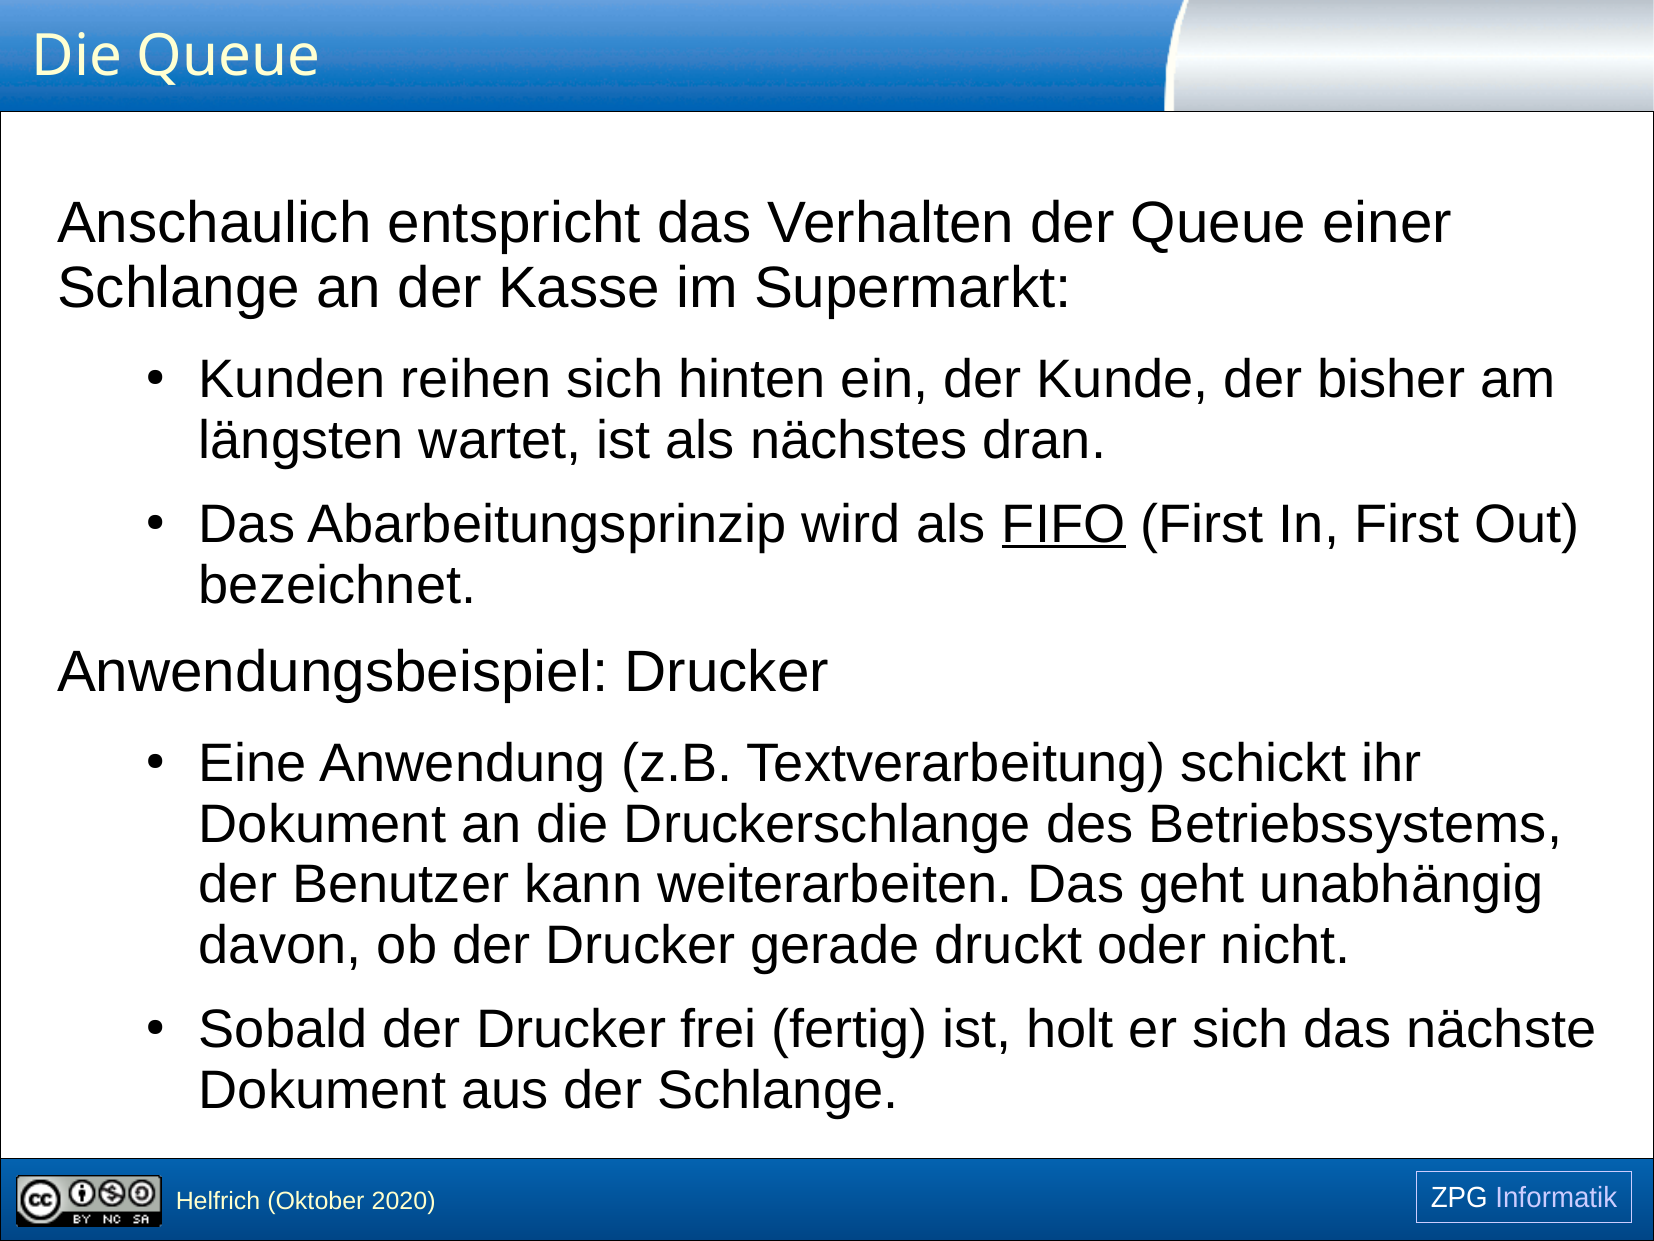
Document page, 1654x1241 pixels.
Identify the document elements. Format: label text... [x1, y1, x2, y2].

picture [0, 0, 1654, 111]
list Anschaulich entspricht das Verhalten der Queue einer Schlange an der Kasse im Supermarkt: Kunden reihen sich hinten ein, der Kunde, der bisher am längsten wartet, ist als nächstes dran. Das Abarbeitungsprinzip wird als FIFO (First In, First Out) bezeichnet. Anwendungsbeispiel: Drucker Eine Anwendung (z.B. Textverarbeitung) schickt ihr Dokument an die Druckerschlange des Betriebssystems, der Benutzer kann weiterarbeiten. Das geht unabhängig davon, ob der Drucker gerade druckt oder nicht. Sobald der Drucker frei (fertig) ist, holt er sich das nächste Dokument aus der Schlange. [57, 189, 1605, 1120]
title Die Queue [31, 14, 1151, 92]
picture [16, 1175, 162, 1227]
